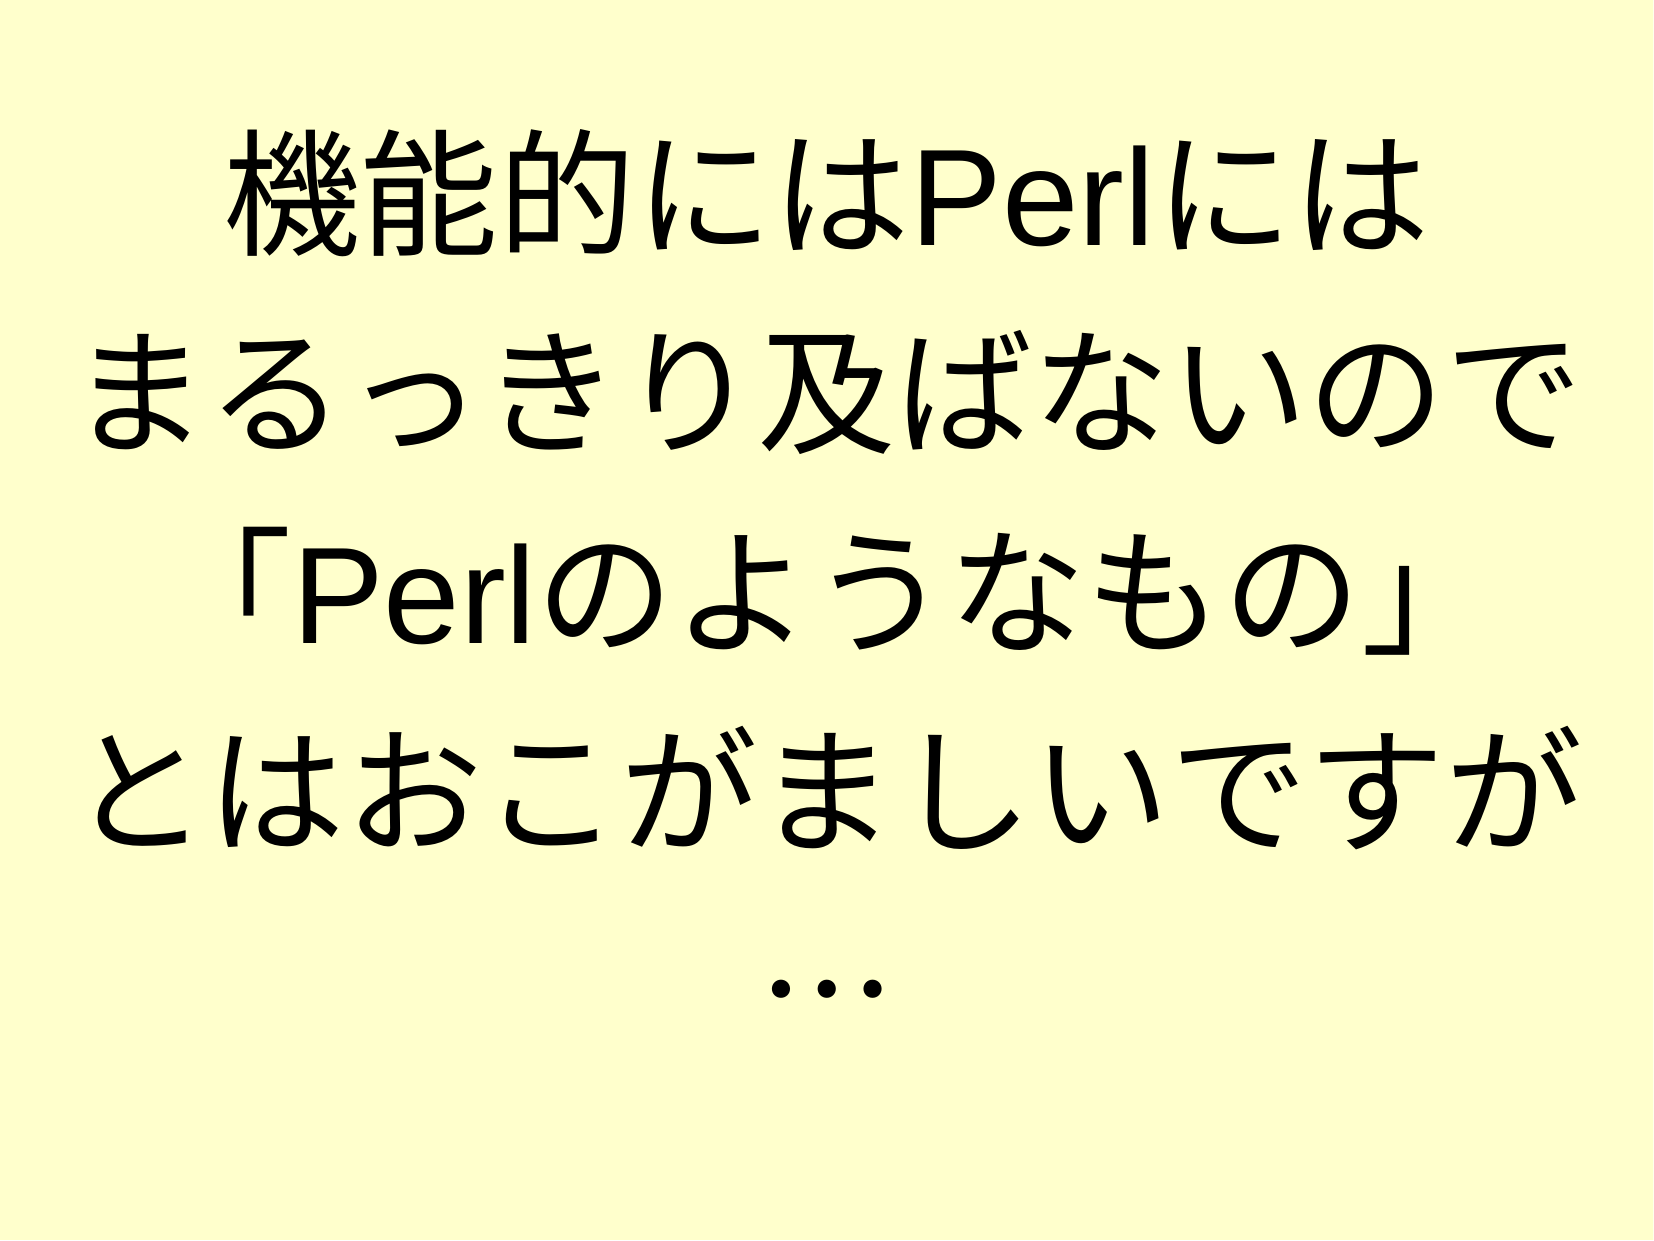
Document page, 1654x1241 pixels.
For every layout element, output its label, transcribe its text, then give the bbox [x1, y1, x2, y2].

title 機能的にはPerlには まるっきり及ばないので 「Perlのようなもの」 とはおこがましいですが… [59, 73, 1595, 1093]
